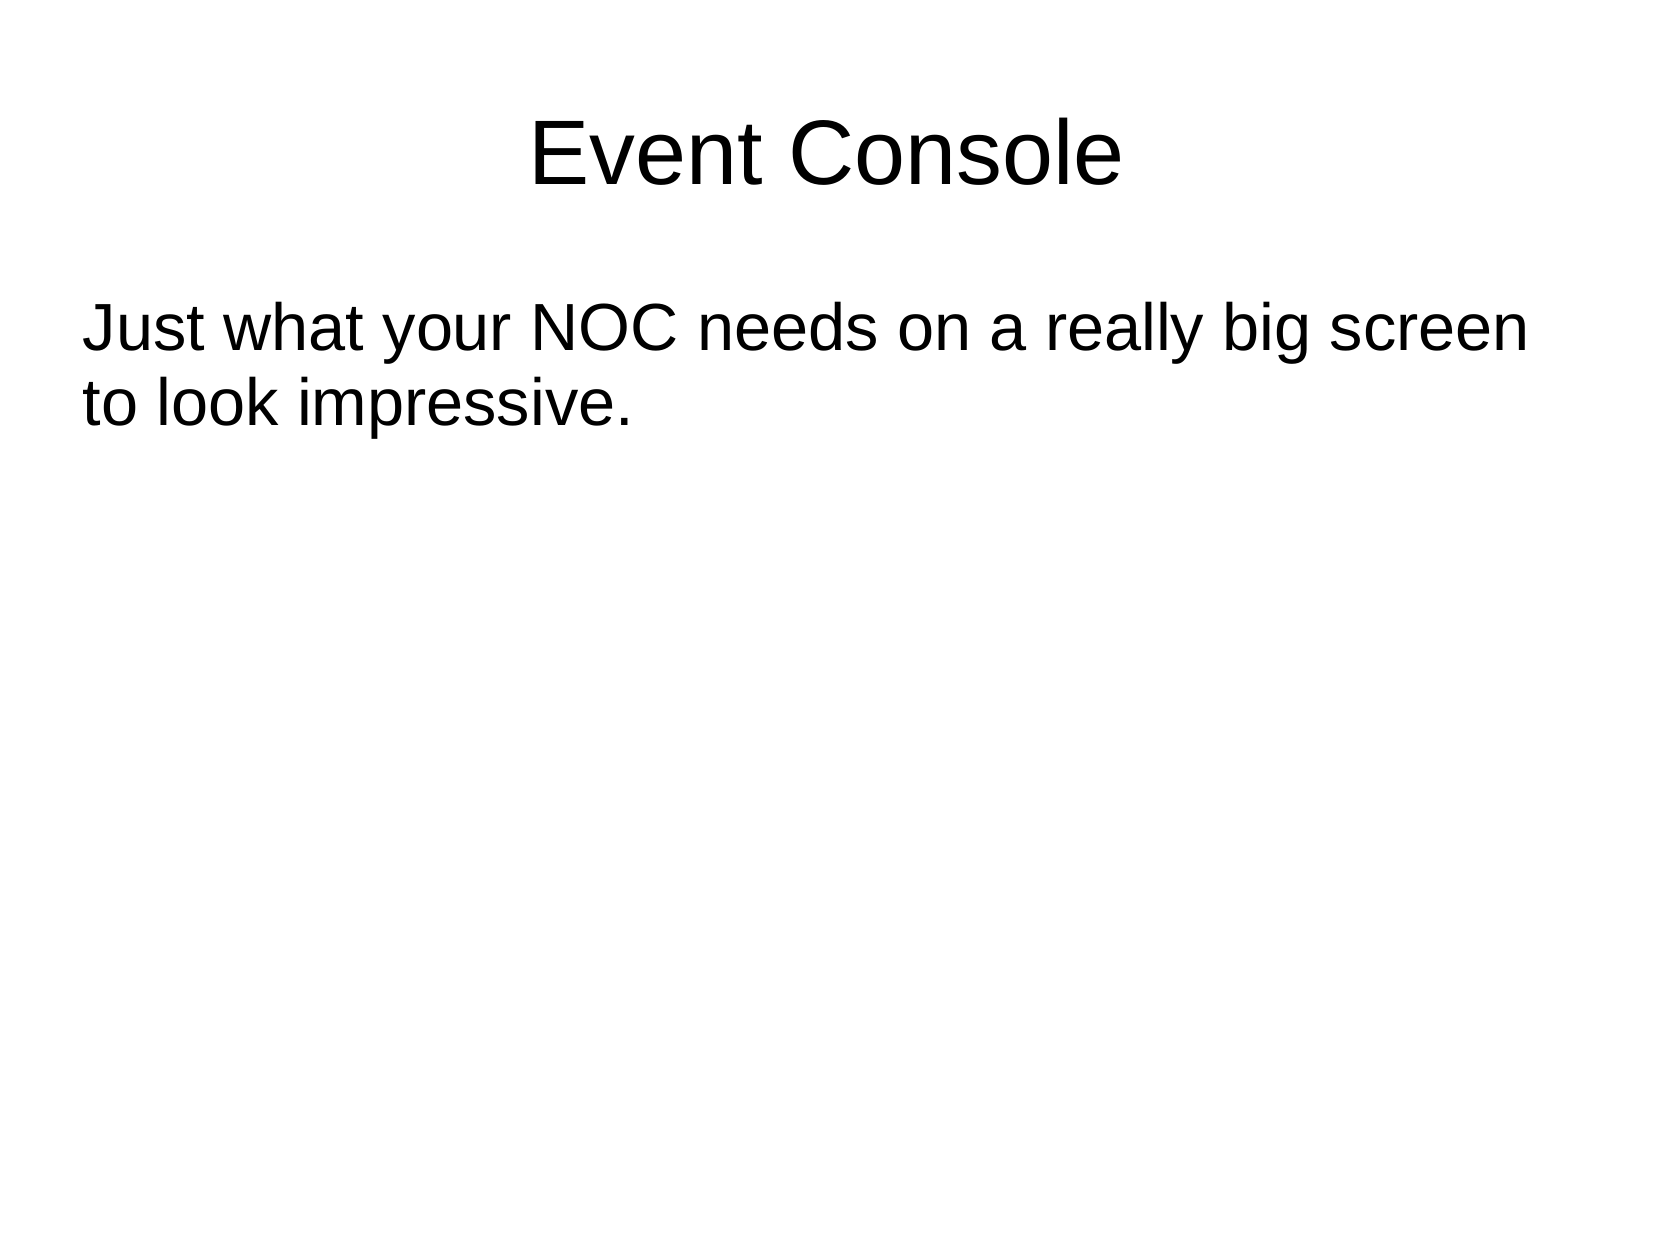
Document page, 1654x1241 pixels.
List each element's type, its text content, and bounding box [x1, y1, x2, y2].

title Event Console [82, 49, 1571, 257]
list Just what your NOC needs on a really big screen to look impressive. [82, 290, 1571, 1109]
